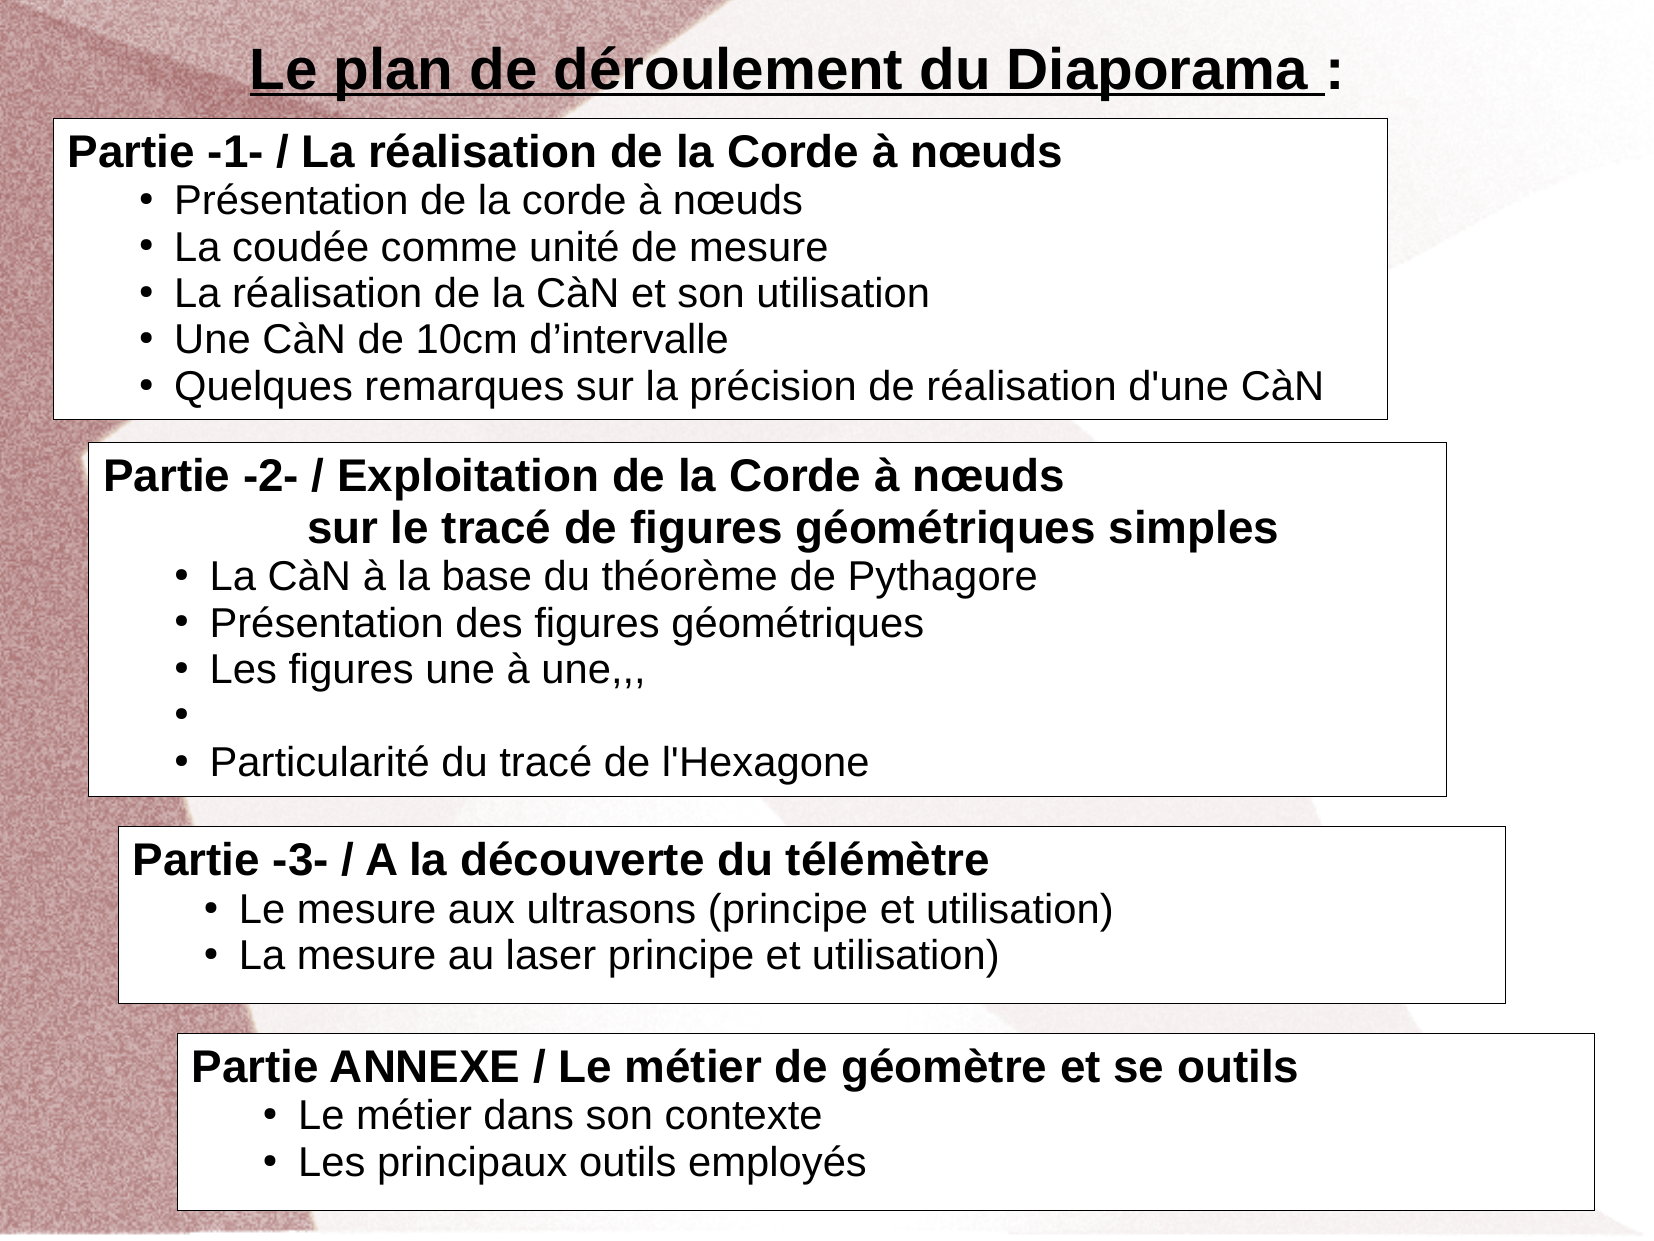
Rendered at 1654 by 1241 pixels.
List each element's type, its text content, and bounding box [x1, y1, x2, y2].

text_box Partie -2- / Exploitation de la Corde à nœuds sur le tracé de figures géométriques simples La CàN à la base du théorème de Pythagore Présentation des figures géométriques Les figures une à une,,, Particularité du tracé de l'Hexagone [88, 442, 1447, 797]
picture [0, 0, 1654, 1241]
text_box Le plan de déroulement du Diaporama : [88, 29, 1506, 111]
text_box Partie -1- / La réalisation de la Corde à nœuds Présentation de la corde à nœuds La coudée comme unité de mesure La réalisation de la CàN et son utilisation Une CàN de 10cm d’intervalle Quelques remarques sur la précision de réalisation d'une CàN [53, 118, 1388, 420]
text_box Partie -3- / A la découverte du télémètre Le mesure aux ultrasons (principe et utilisation) La mesure au laser principe et utilisation) [118, 826, 1506, 1004]
text_box Partie ANNEXE / Le métier de géomètre et se outils Le métier dans son contexte Les principaux outils employés [177, 1033, 1595, 1211]
